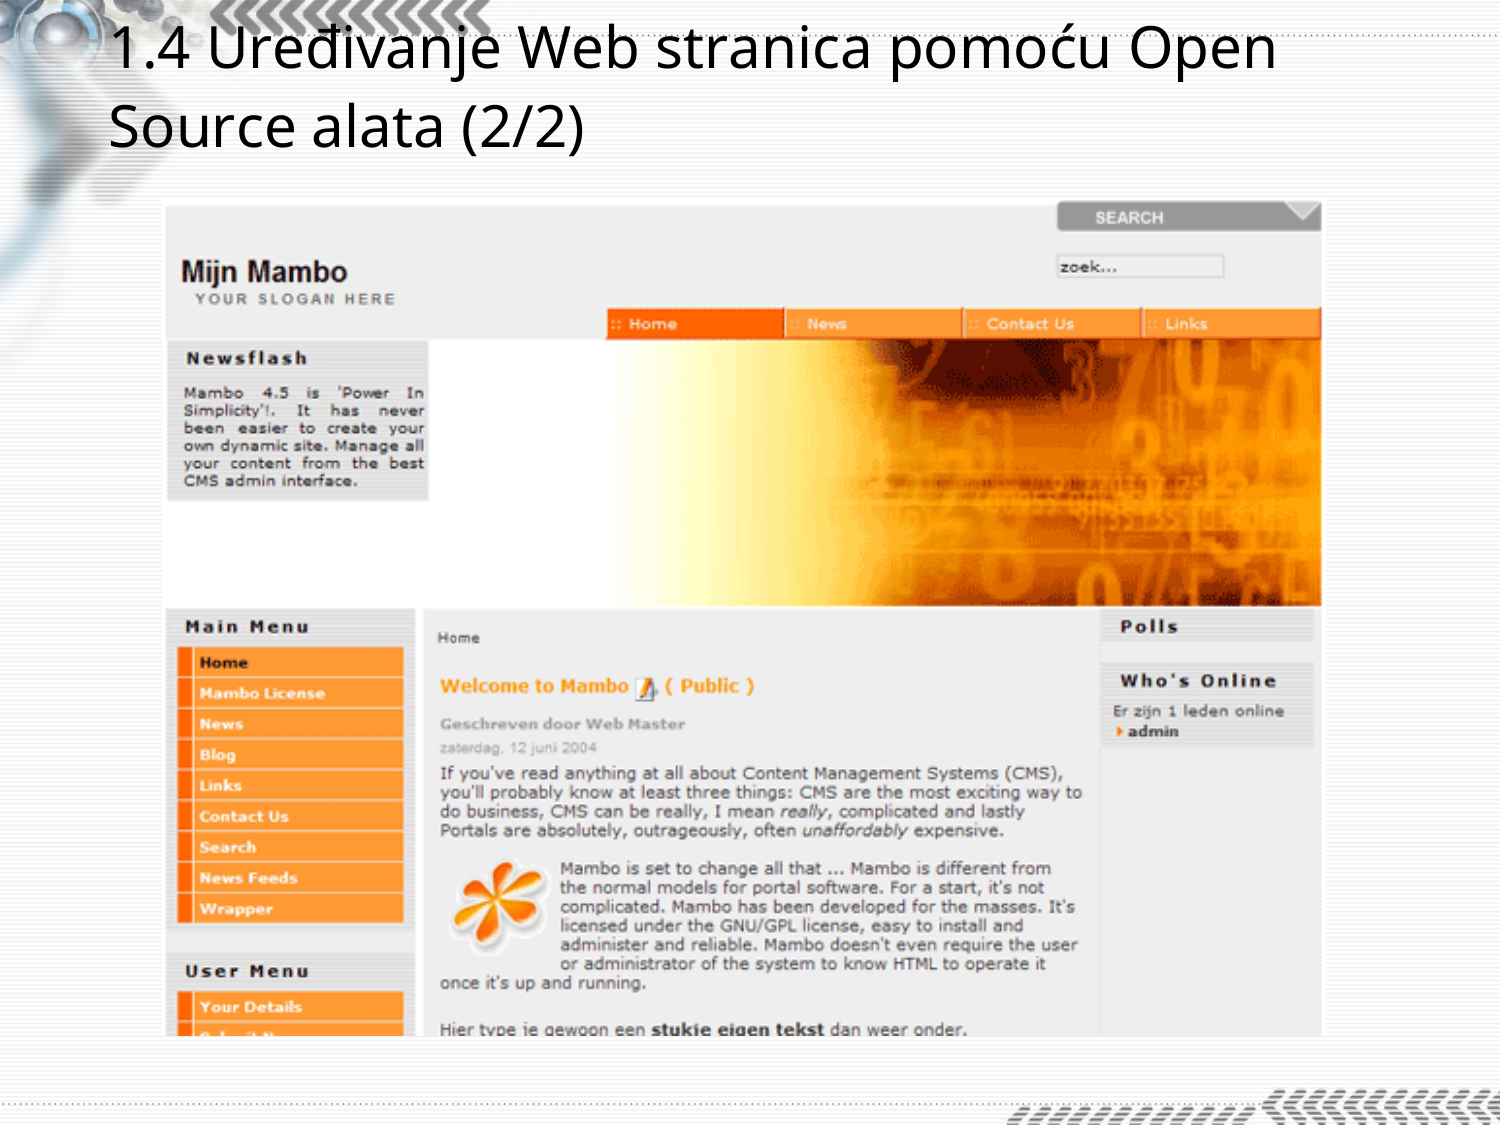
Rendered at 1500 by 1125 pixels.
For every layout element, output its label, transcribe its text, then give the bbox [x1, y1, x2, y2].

picture [0, 0, 1500, 1125]
title 1.4 Uređivanje Web stranica pomoću Open Source alata (2/2) [94, 16, 1407, 173]
